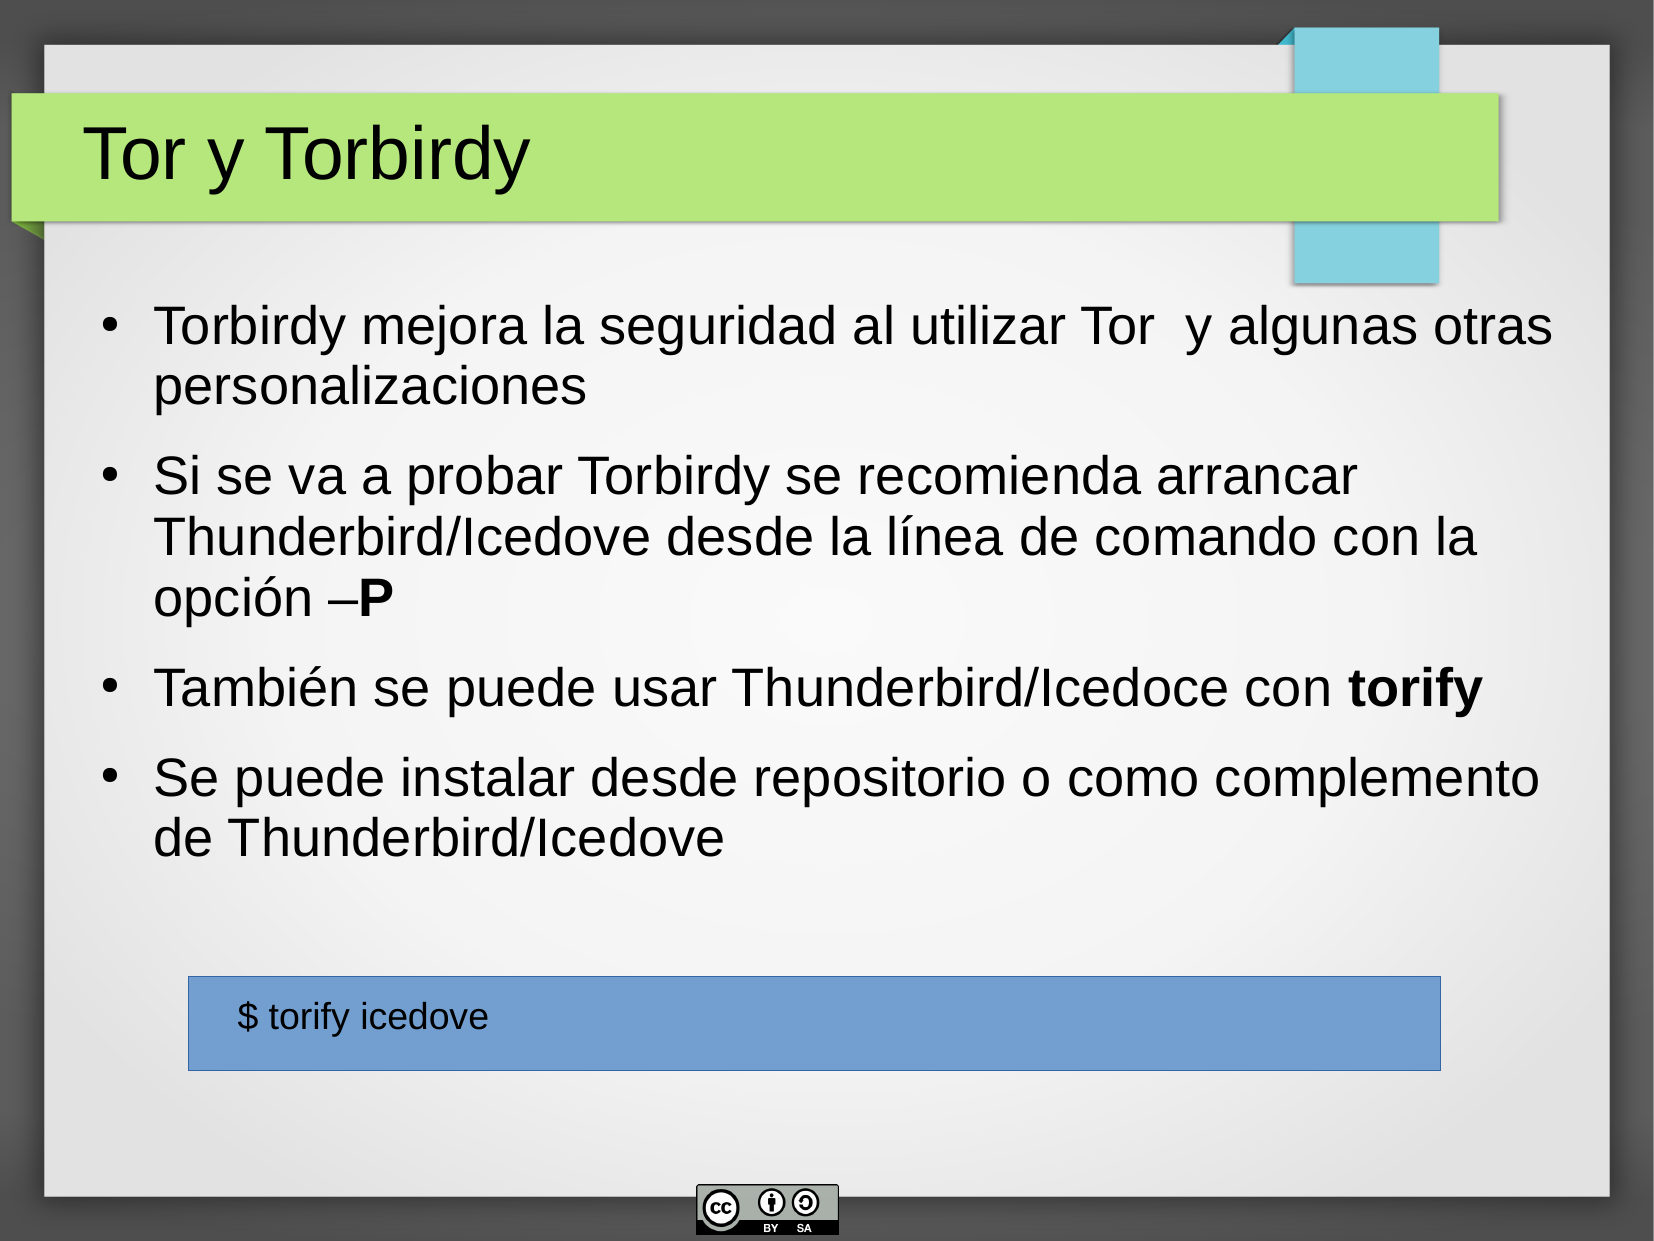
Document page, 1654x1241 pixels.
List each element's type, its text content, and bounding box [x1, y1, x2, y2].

title Tor y Torbirdy [82, 94, 1264, 213]
picture [0, 0, 1654, 1241]
text_box [188, 976, 1441, 1071]
list Torbirdy mejora la seguridad al utilizar Tor y algunas otras personalizaciones Si se va a probar Torbirdy se recomienda arrancar Thunderbird/Icedove desde la línea de comando con la opción –P También se puede usar Thunderbird/Icedoce con torify Se puede instalar desde repositorio o como complemento de Thunderbird/Icedove [82, 295, 1571, 1015]
text_box $ torify icedove [222, 987, 591, 1087]
